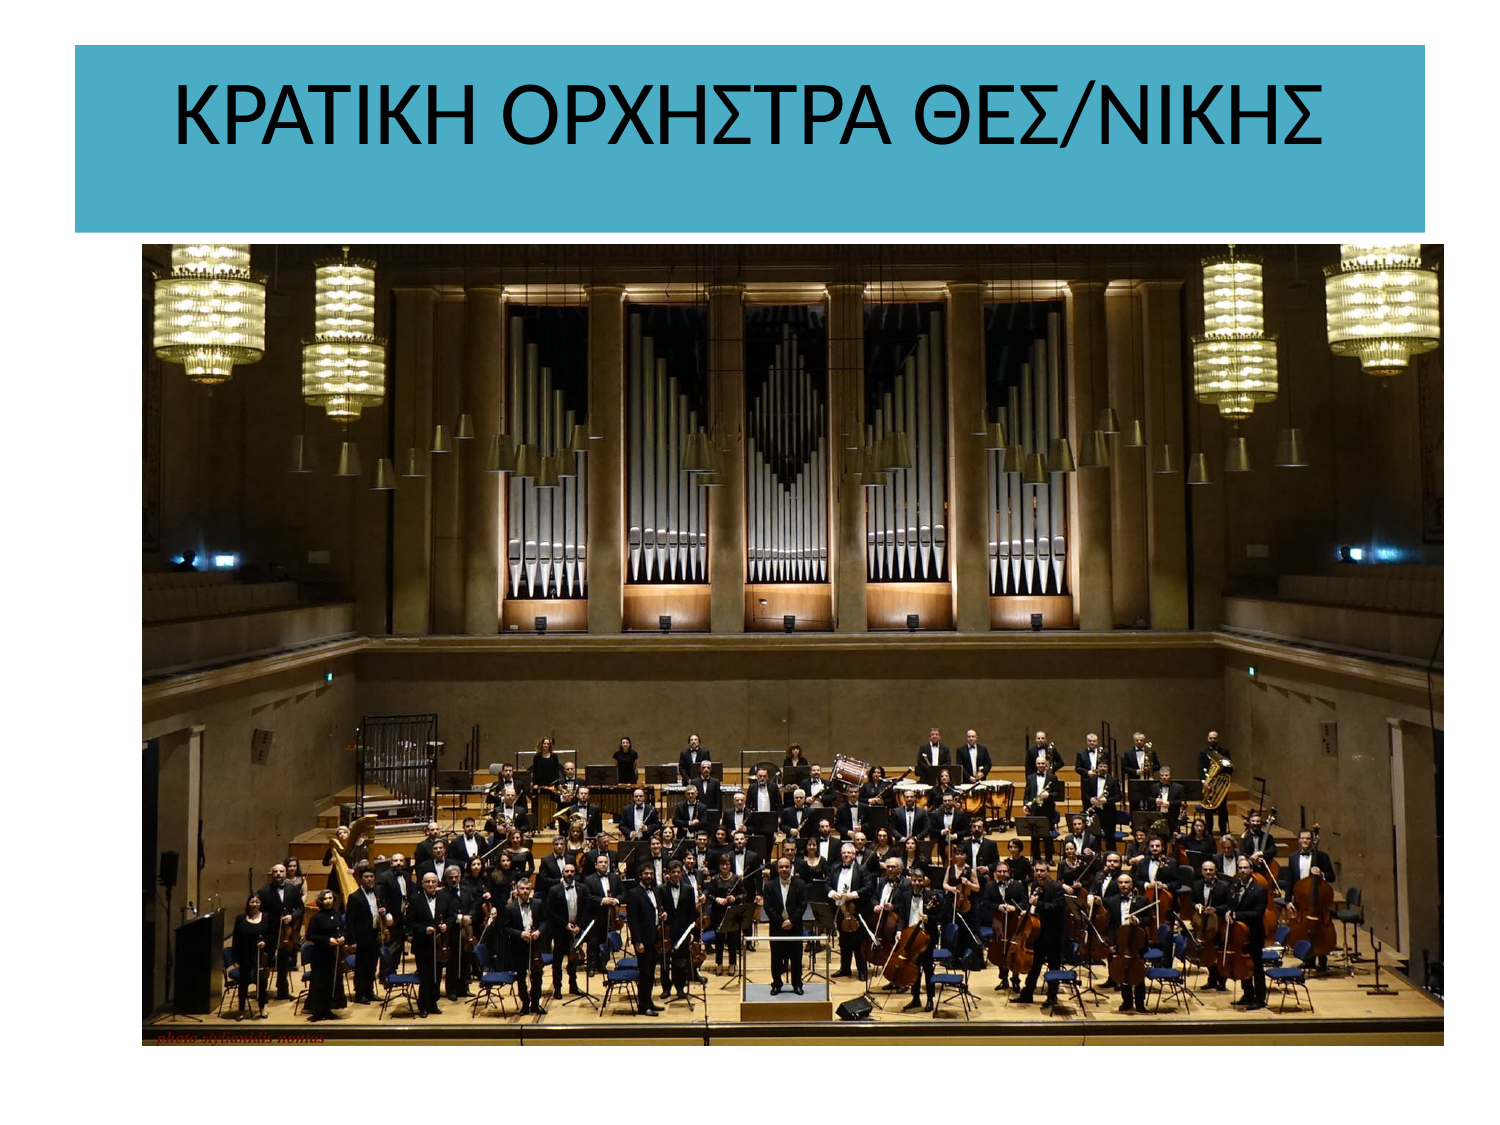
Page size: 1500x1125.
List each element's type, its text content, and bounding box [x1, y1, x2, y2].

picture [142, 244, 1444, 1046]
title ΚΡΑΤΙΚΗ ΟΡΧΗΣΤΡΑ ΘΕΣ/ΝΙΚΗΣ [75, 45, 1425, 233]
